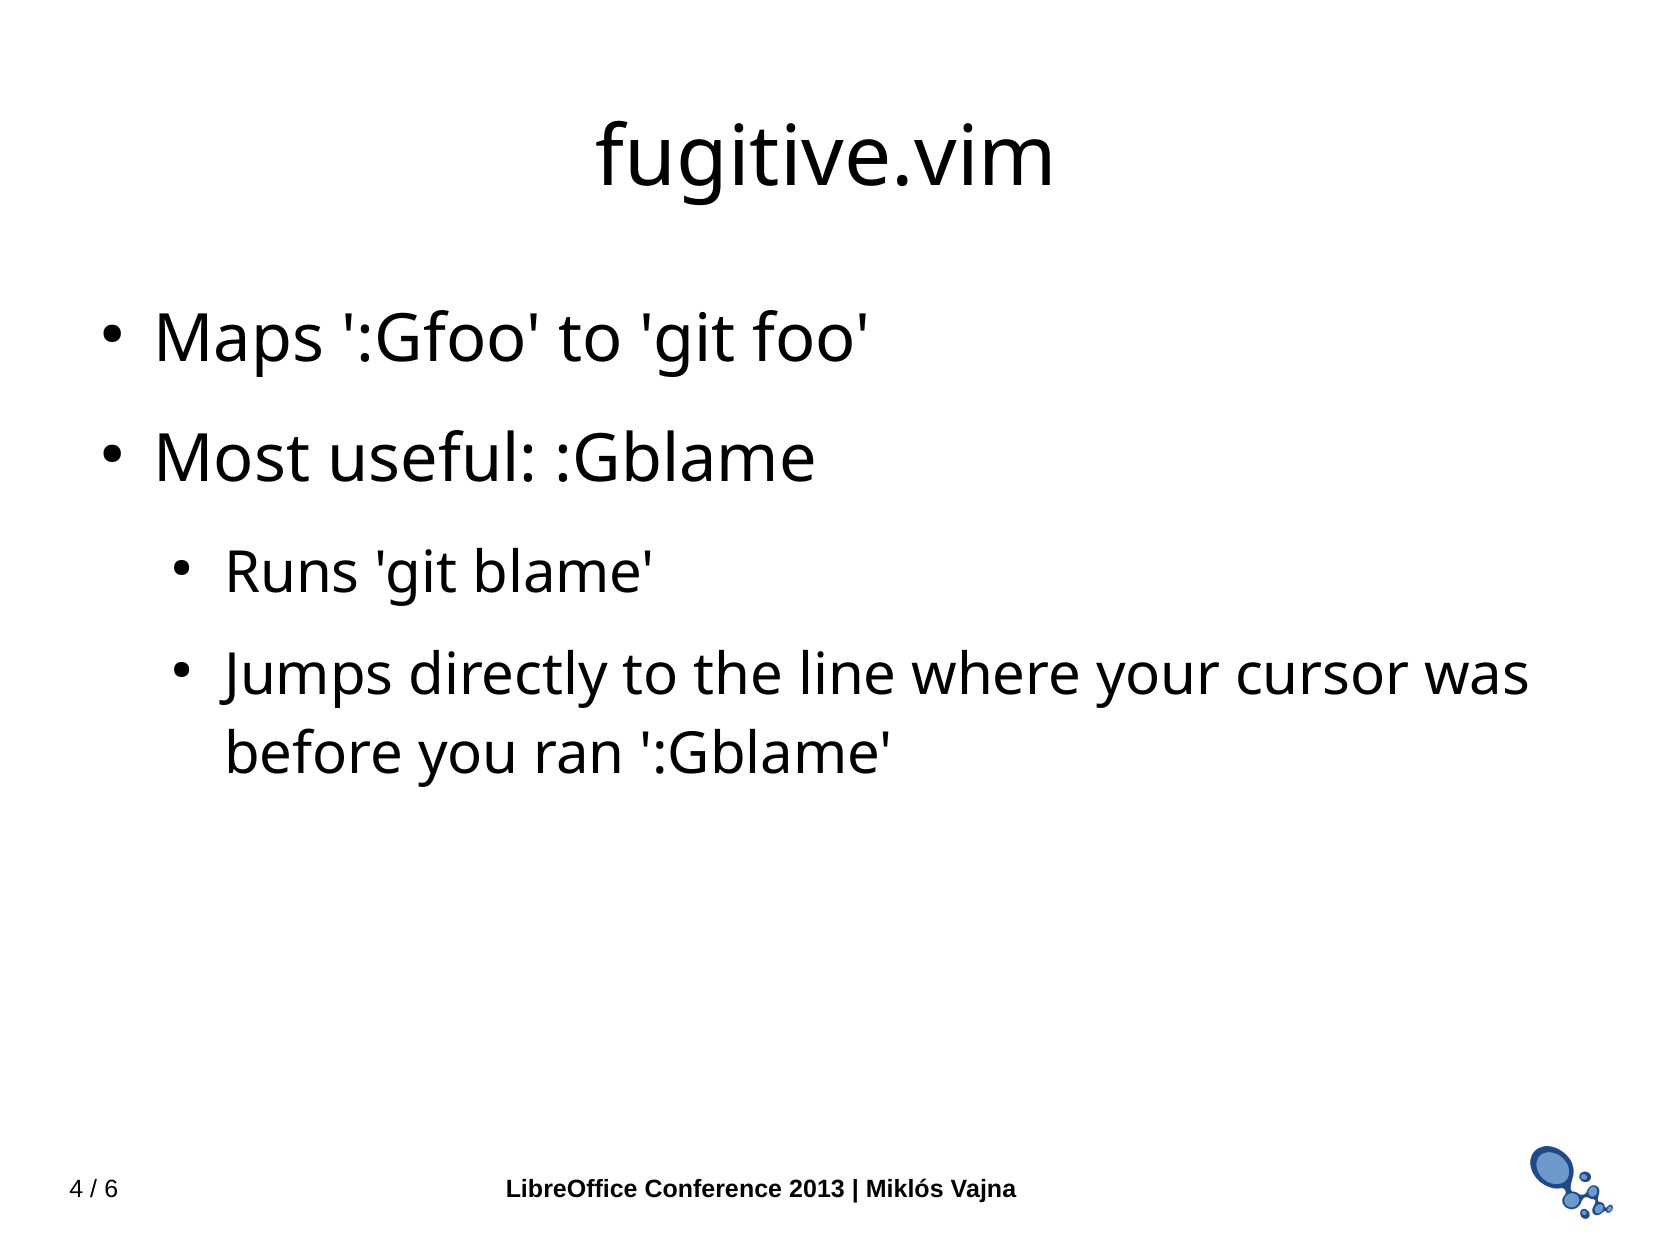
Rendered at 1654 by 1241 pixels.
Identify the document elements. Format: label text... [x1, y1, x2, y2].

list Maps ':Gfoo' to 'git foo' Most useful: :Gblame Runs 'git blame' Jumps directly to the line where your cursor was before you ran ':Gblame' [82, 290, 1538, 1010]
title fugitive.vim [82, 49, 1571, 257]
picture [1530, 1146, 1613, 1219]
